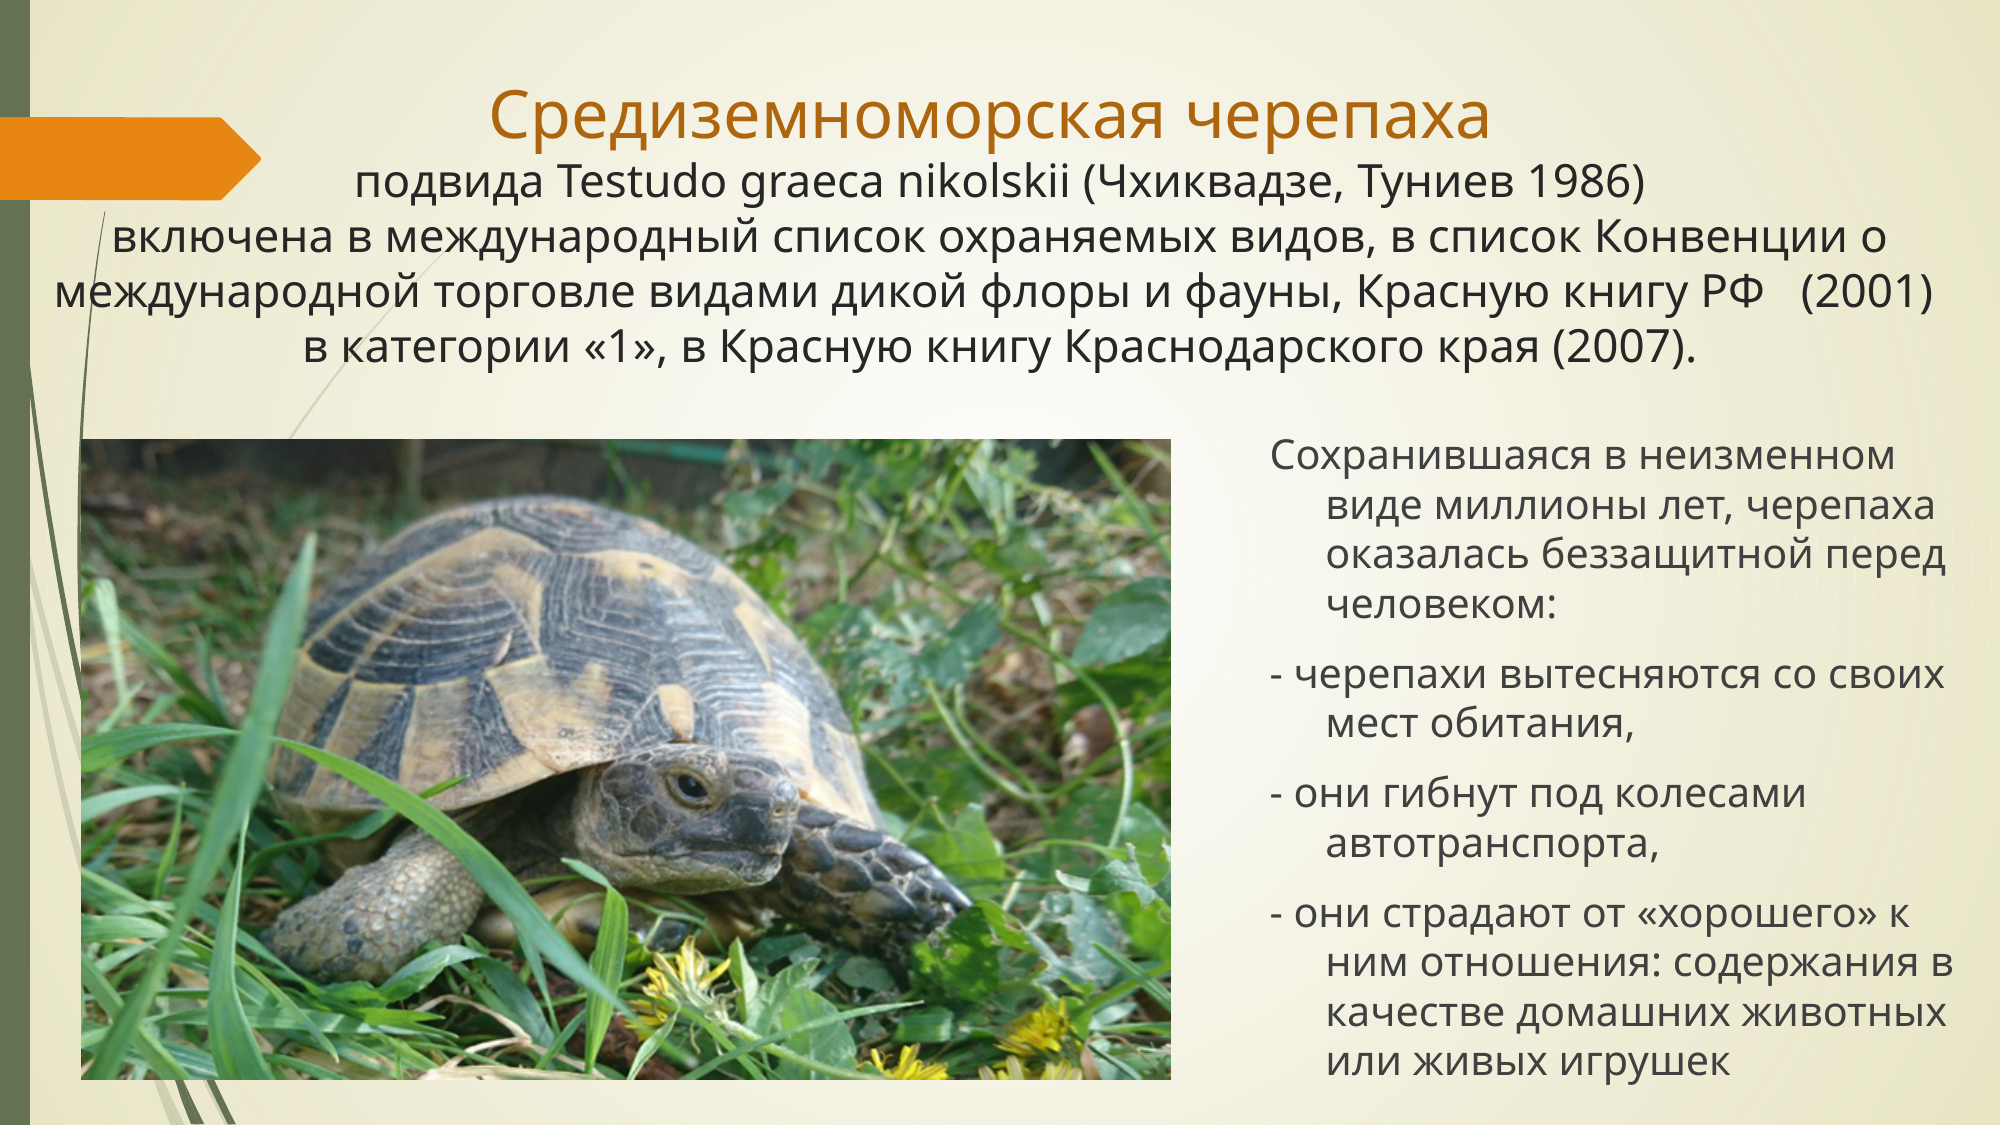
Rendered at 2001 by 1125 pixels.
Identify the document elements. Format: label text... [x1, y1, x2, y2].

picture [81, 439, 1171, 1080]
title Средиземноморская черепаха подвида Testudo graeca nikolskii (Чхиквадзе, Туниев 1986) включена в международный список охраняемых видов, в список Конвенции о международной торговле видами дикой флоры и фауны, Красную книгу РФ (2001) в категории «1», в Красную книгу Краснодарского края (2007). [0, 64, 2000, 446]
list Сохранившаяся в неизменном виде миллионы лет, черепаха оказалась беззащитной перед человеком: - черепахи вытесняются со своих мест обитания, - они гибнут под колесами автотранспорта, - они страдают от «хорошего» к ним отношения: содержания в качестве домашних животных или живых игрушек [1198, 420, 2000, 1099]
